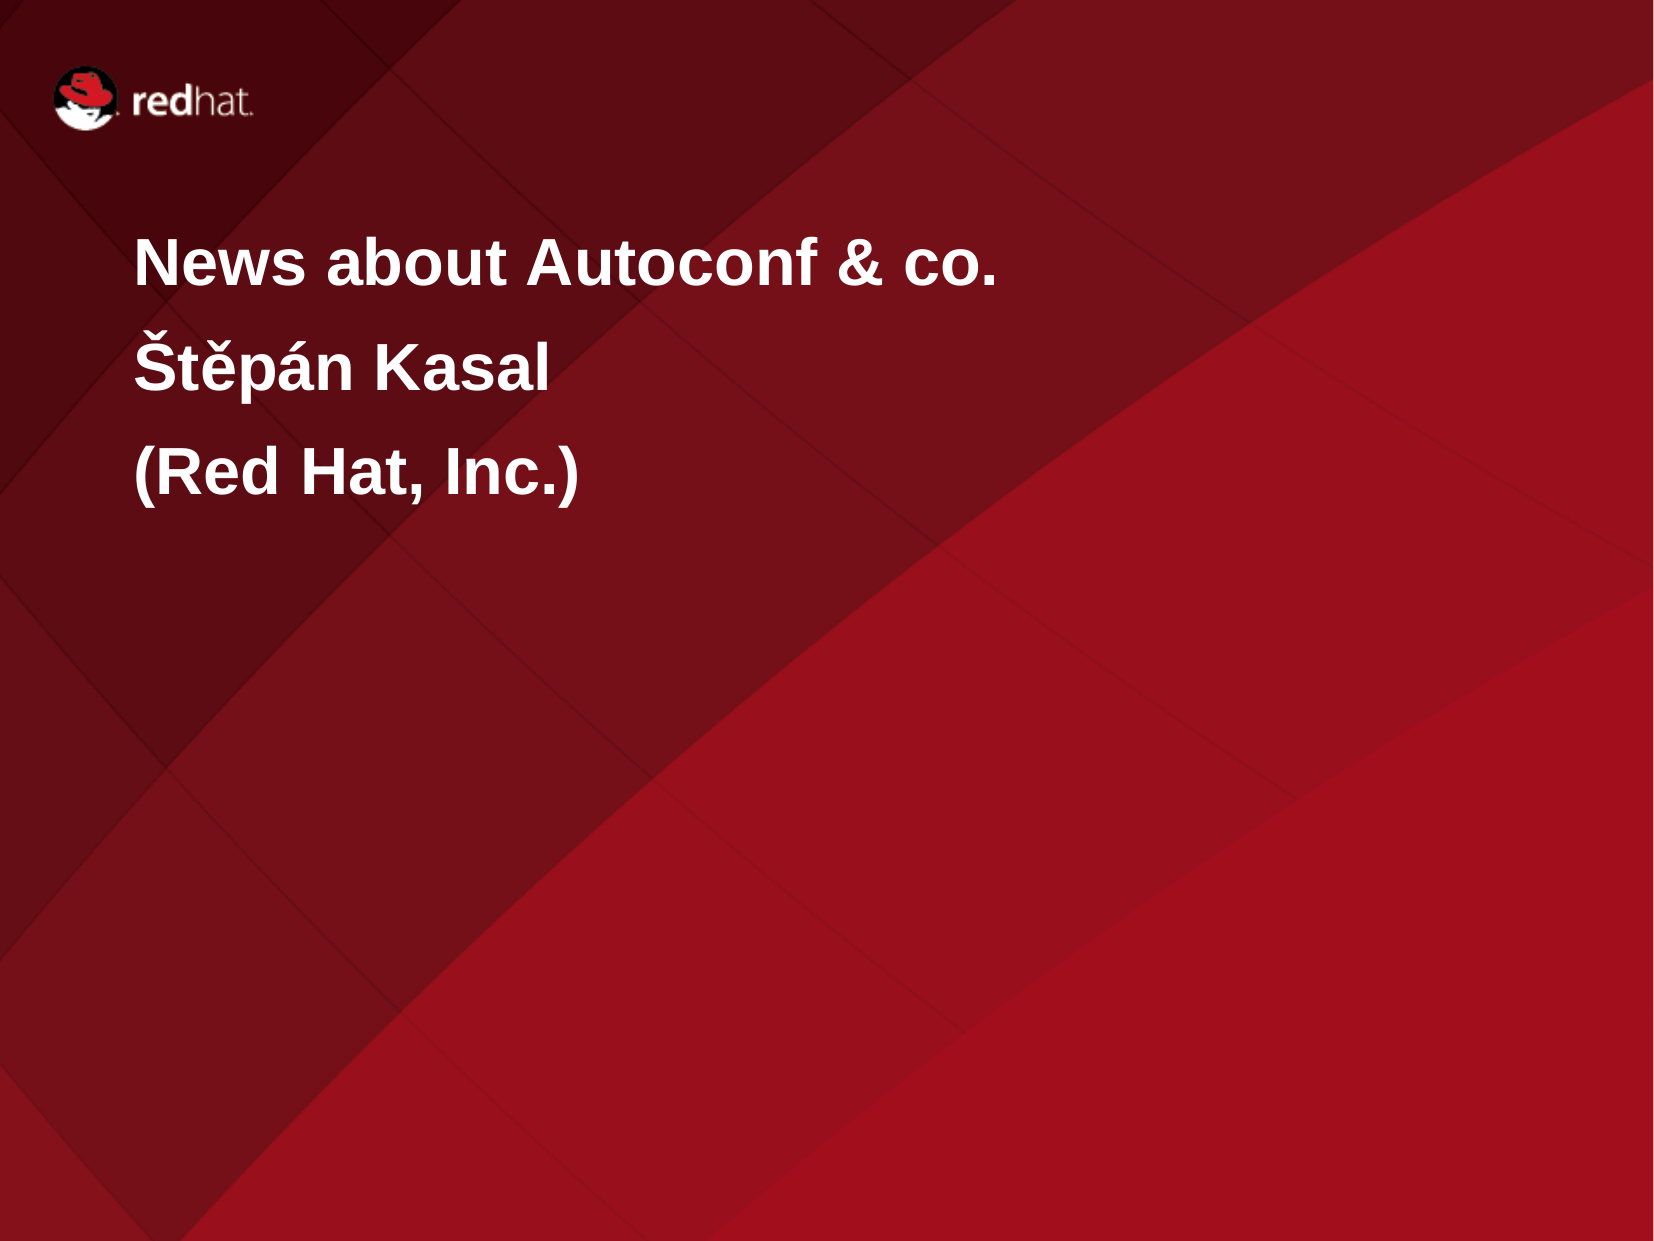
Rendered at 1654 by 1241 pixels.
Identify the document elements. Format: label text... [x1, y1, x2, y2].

picture [0, 0, 1654, 1241]
text_box News about Autoconf & co. Štěpán Kasal (Red Hat, Inc.) [133, 225, 1066, 509]
